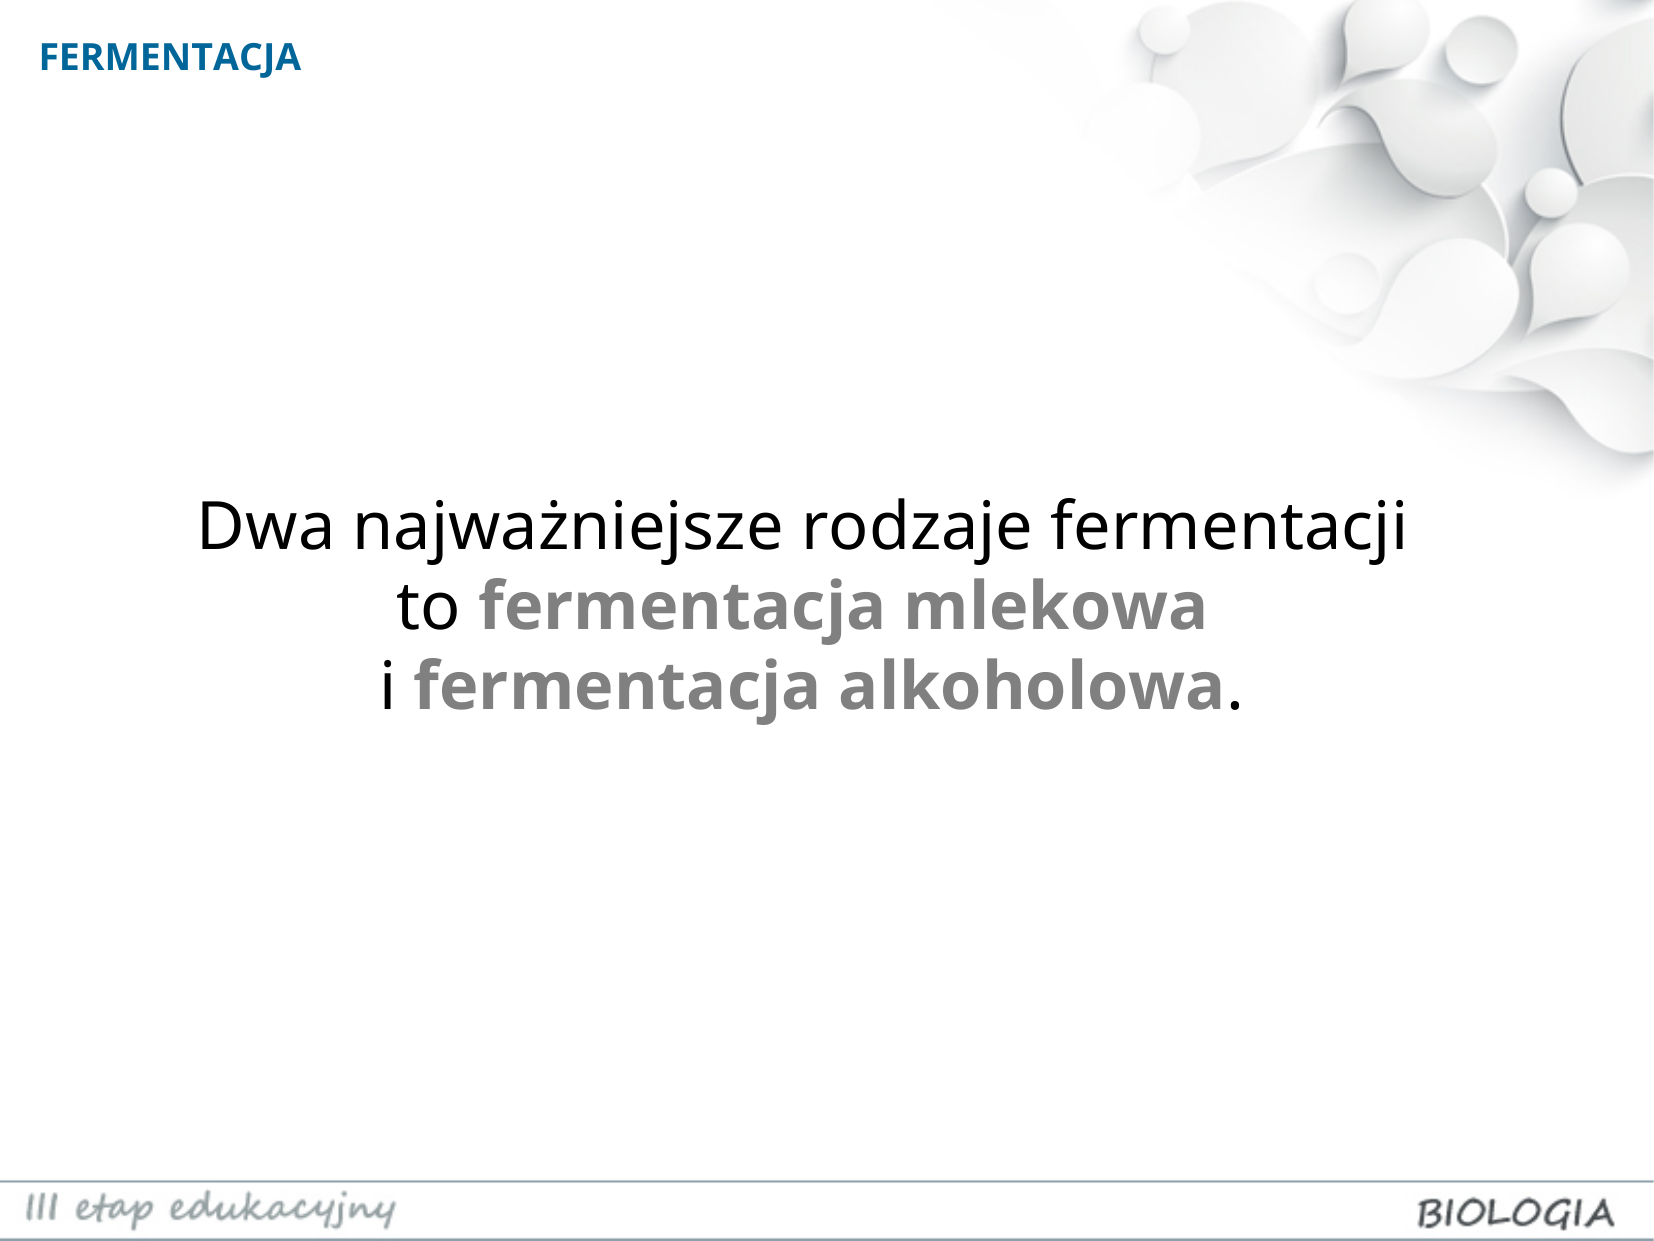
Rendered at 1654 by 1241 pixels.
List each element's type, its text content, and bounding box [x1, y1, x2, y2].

text_box FERMENTACJA [23, 29, 1276, 87]
text_box Dwa najważniejsze rodzaje fermentacji to fermentacja mlekowa i fermentacja alkoholowa. [117, 395, 1506, 691]
picture [0, 0, 1654, 1241]
